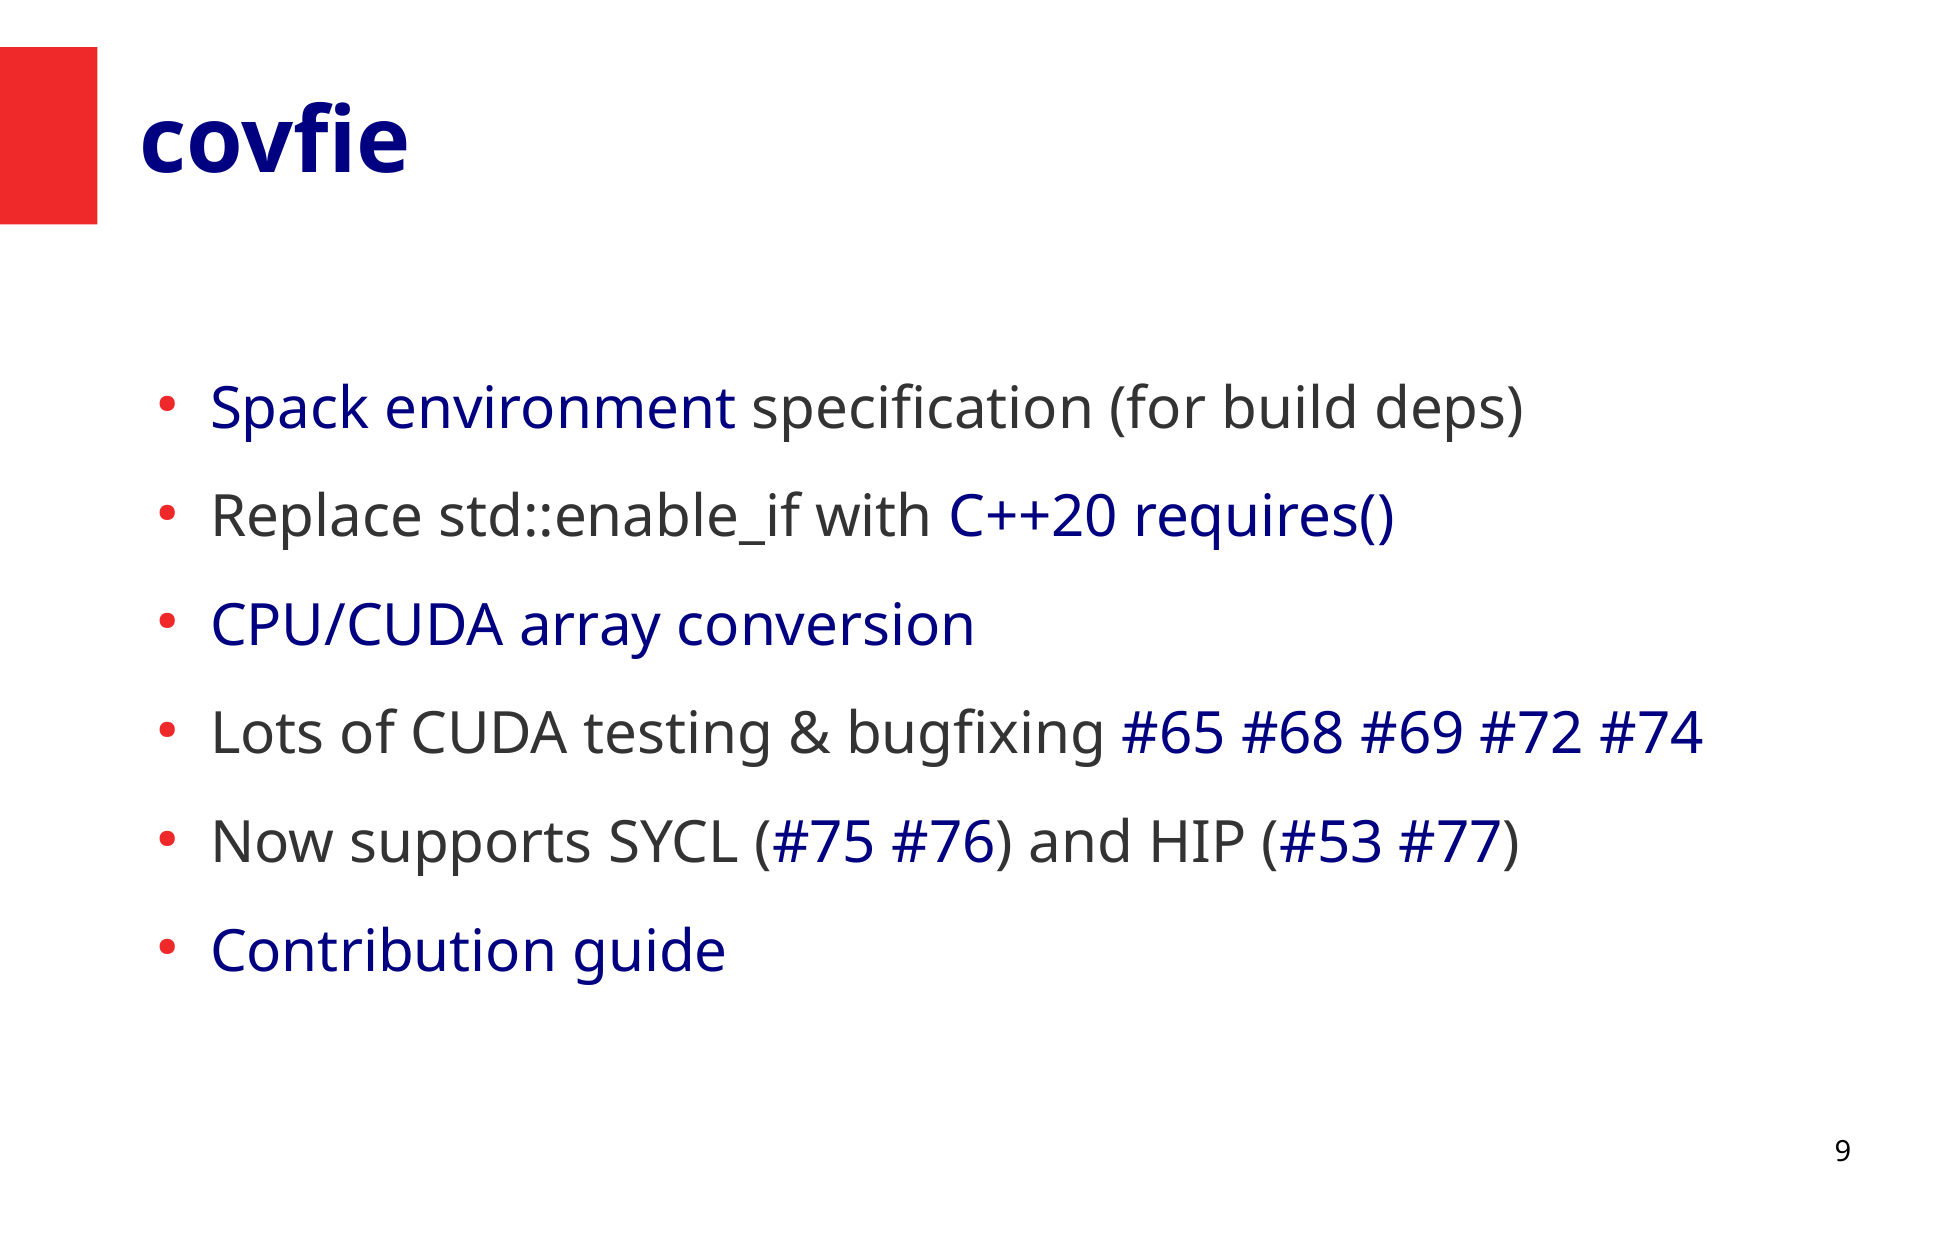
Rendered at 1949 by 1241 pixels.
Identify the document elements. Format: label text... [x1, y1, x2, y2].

title covfie [139, 49, 1852, 225]
list Spack environment specification (for build deps) Replace std::enable_if with C++20 requires() CPU/CUDA array conversion Lots of CUDA testing & bugfixing #65 #68 #69 #72 #74 Now supports SYCL (#75 #76) and HIP (#53 #77) Contribution guide [139, 224, 1810, 1130]
